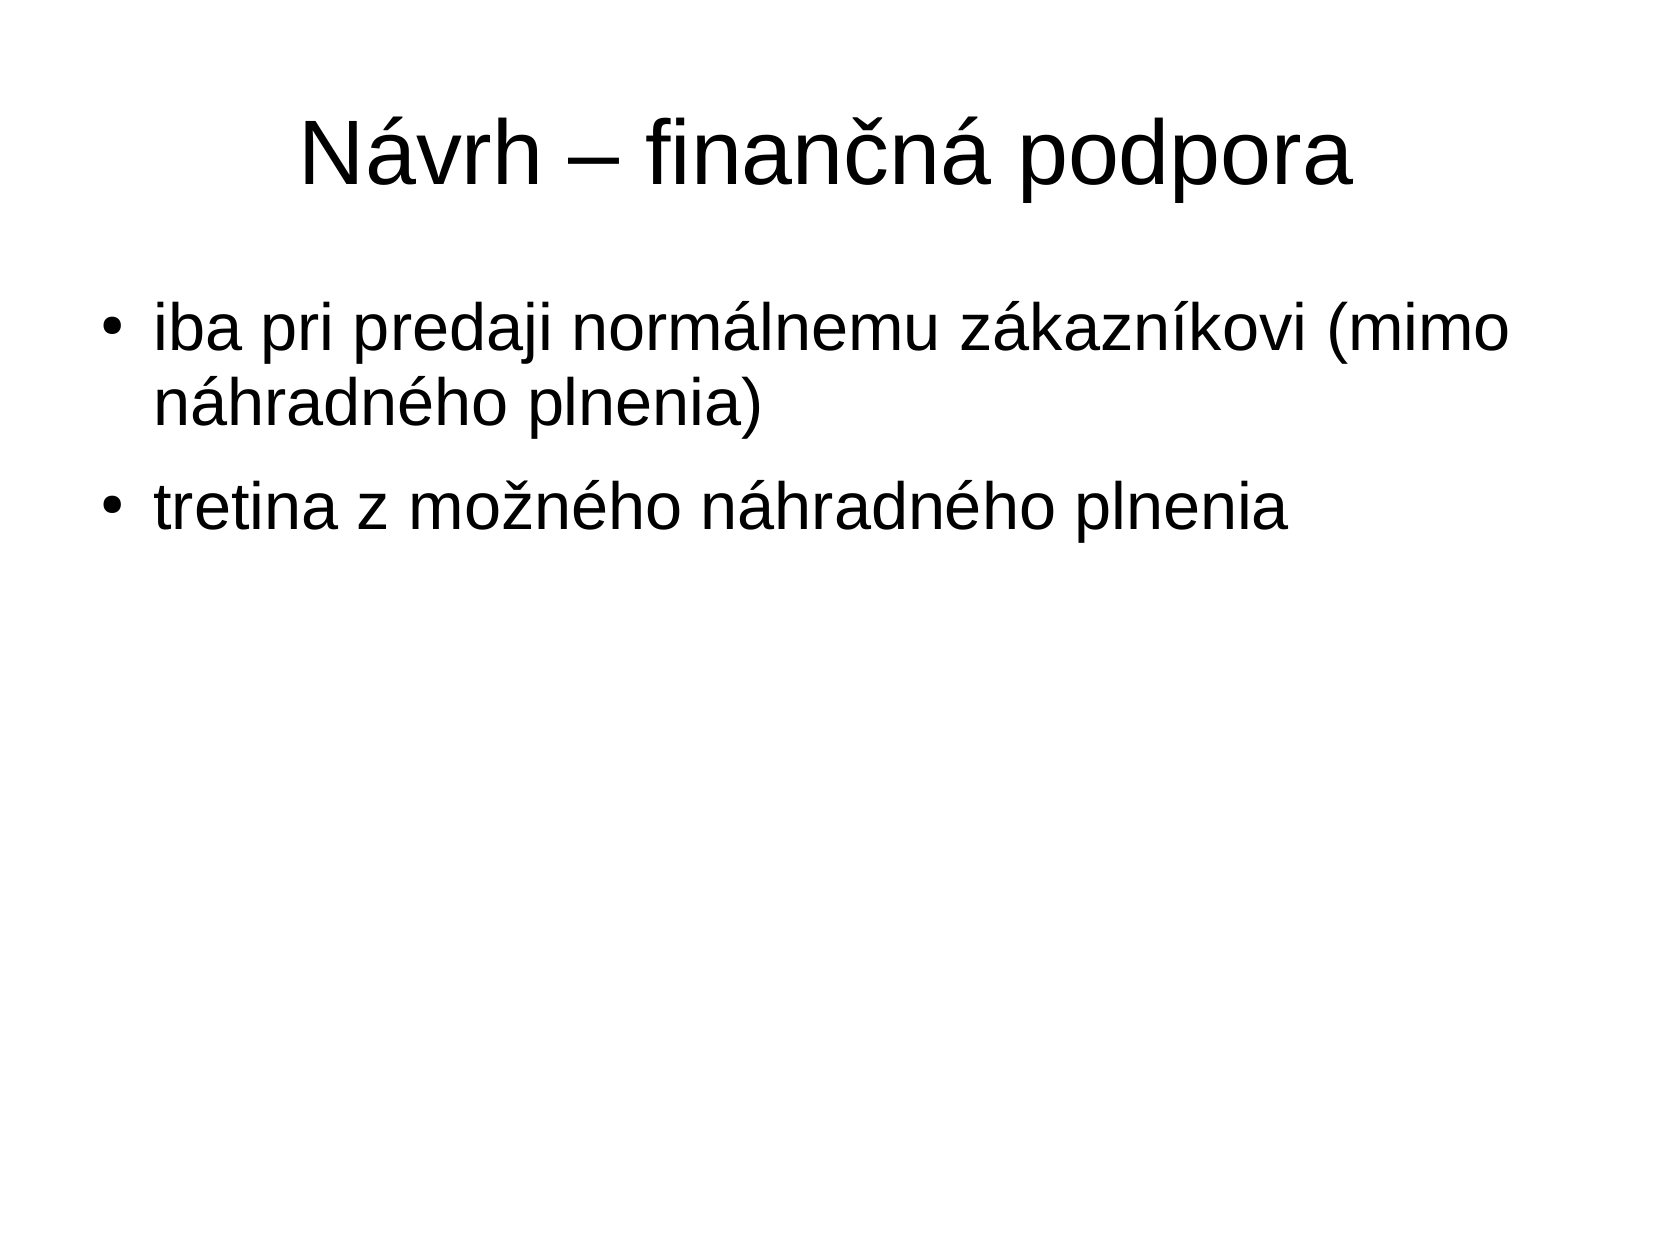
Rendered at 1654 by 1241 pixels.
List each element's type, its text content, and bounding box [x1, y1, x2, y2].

list iba pri predaji normálnemu zákazníkovi (mimo náhradného plnenia) tretina z možného náhradného plnenia [82, 290, 1571, 1010]
title Návrh – finančná podpora [82, 49, 1571, 257]
